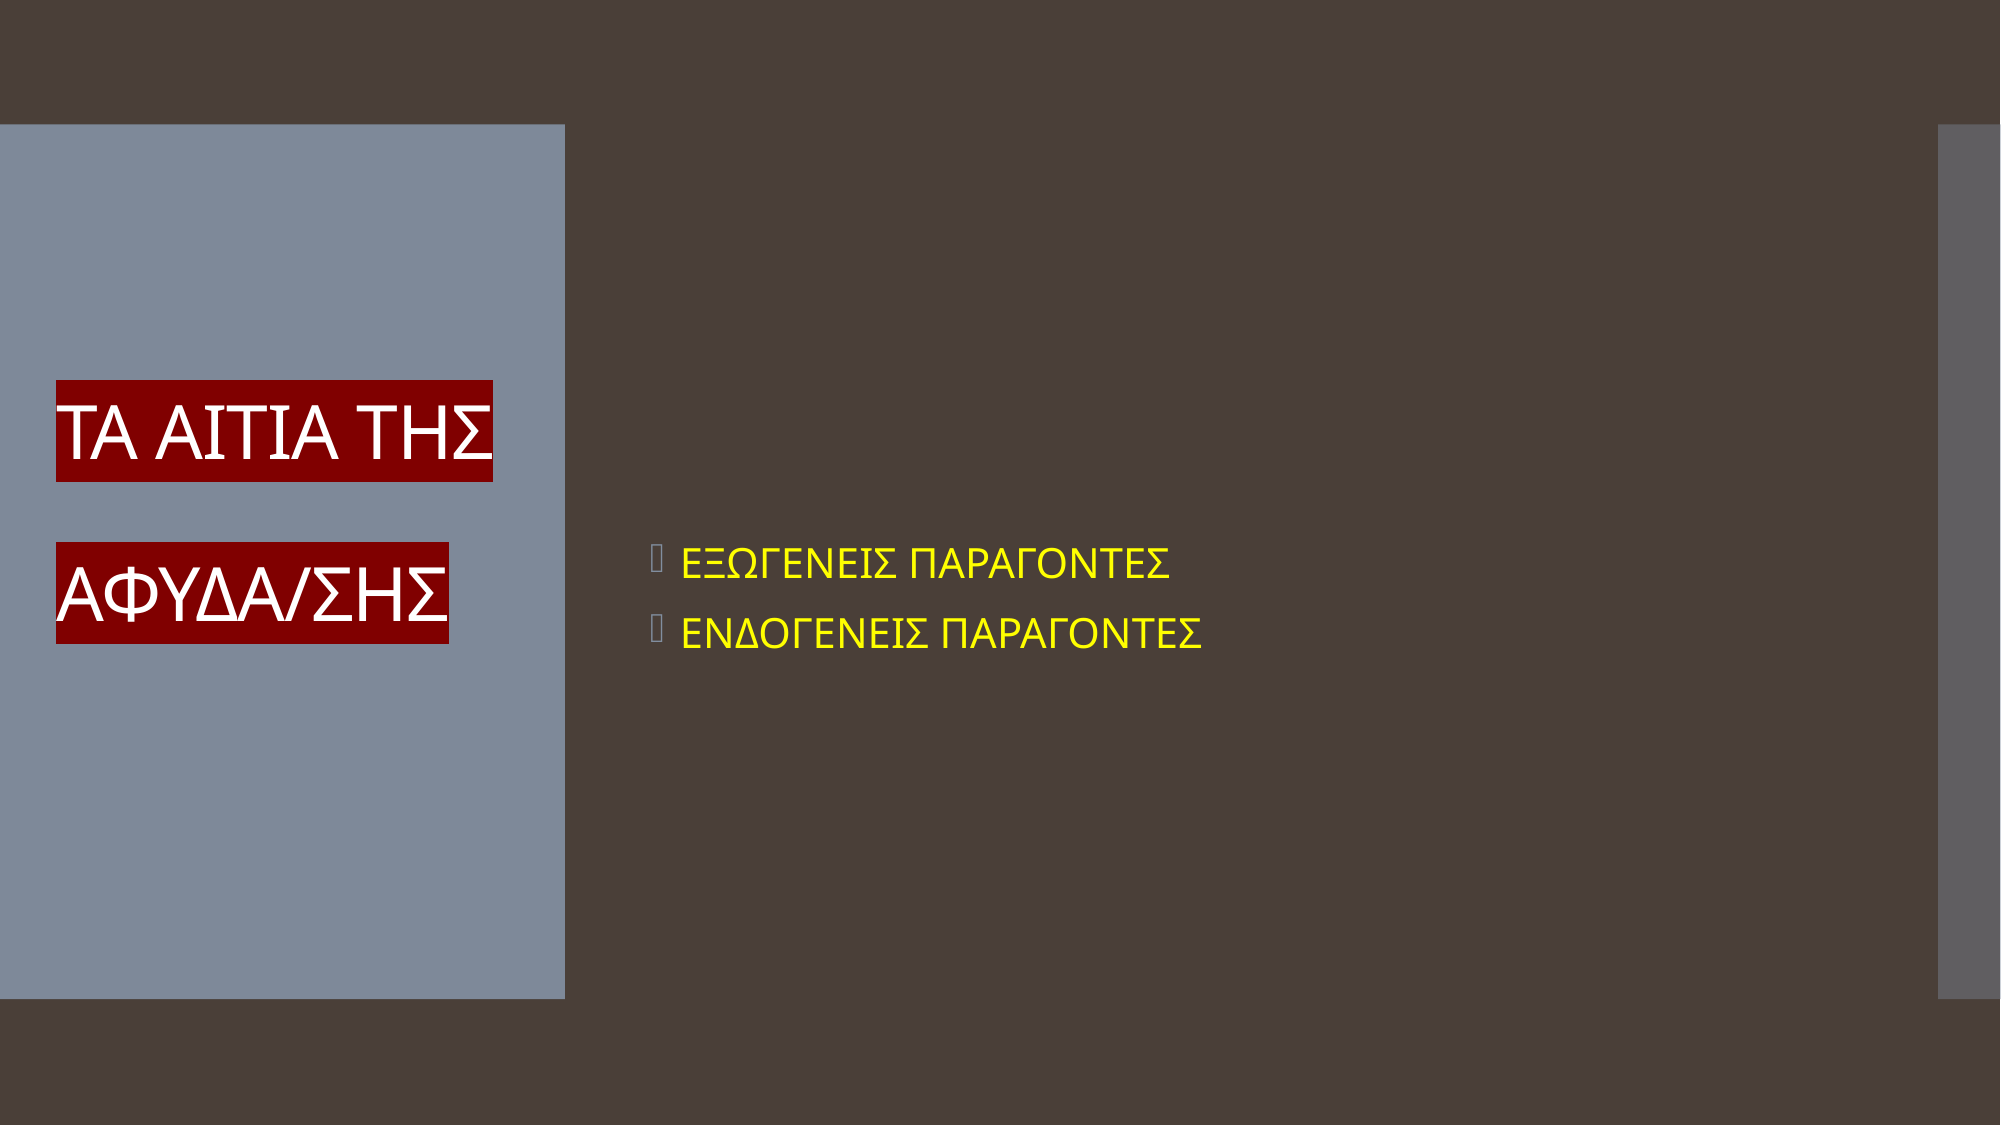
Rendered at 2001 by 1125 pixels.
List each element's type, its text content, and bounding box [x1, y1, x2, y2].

list ΕΞΩΓΕΝΕΙΣ ΠΑΡΑΓΟΝΤΕΣ ΕΝΔΟΓΕΝΕΙΣ ΠΑΡΑΓΟΝΤΕΣ [634, 392, 1835, 808]
title ΤΑ ΑΙΤΙΑ ΤΗΣ ΑΦΥΔΑ/ΣΗΣ [41, 184, 526, 940]
